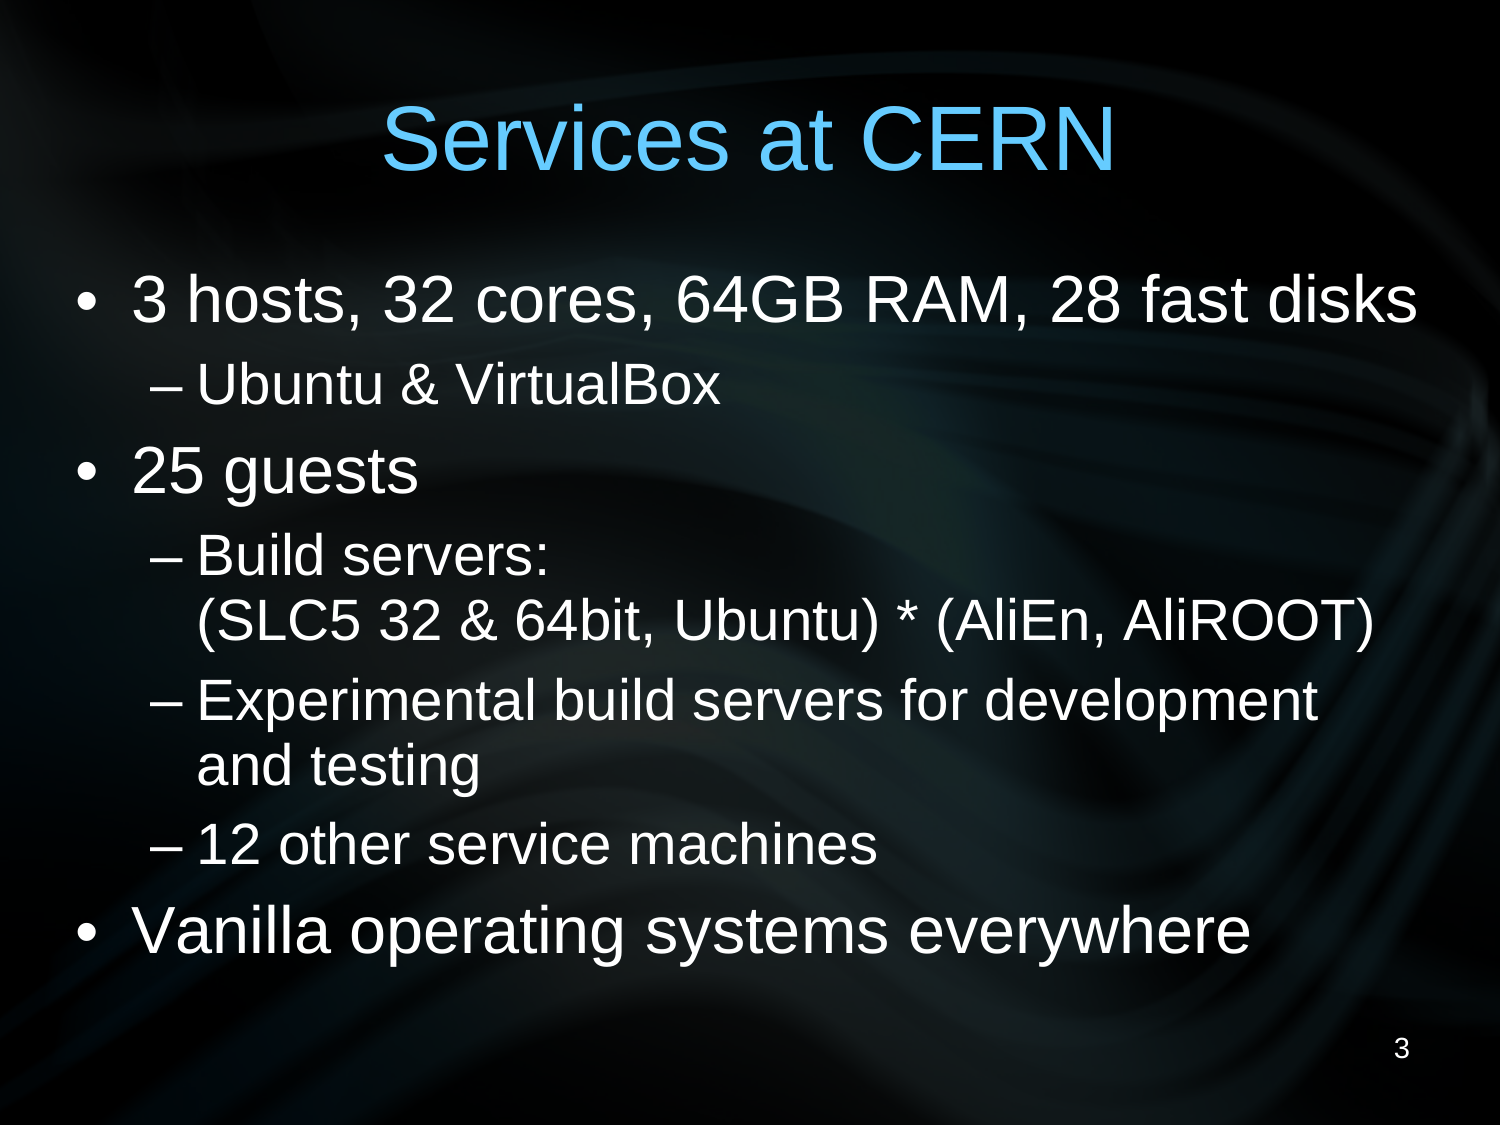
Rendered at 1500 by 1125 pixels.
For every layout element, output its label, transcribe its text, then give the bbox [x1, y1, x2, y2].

list 3 hosts, 32 cores, 64GB RAM, 28 fast disks Ubuntu & VirtualBox 25 guests Build servers: (SLC5 32 & 64bit, Ubuntu) * (AliEn, AliROOT) Experimental build servers for development and testing 12 other service machines Vanilla operating systems everywhere [75, 262, 1426, 991]
title Services at CERN [75, 52, 1426, 226]
